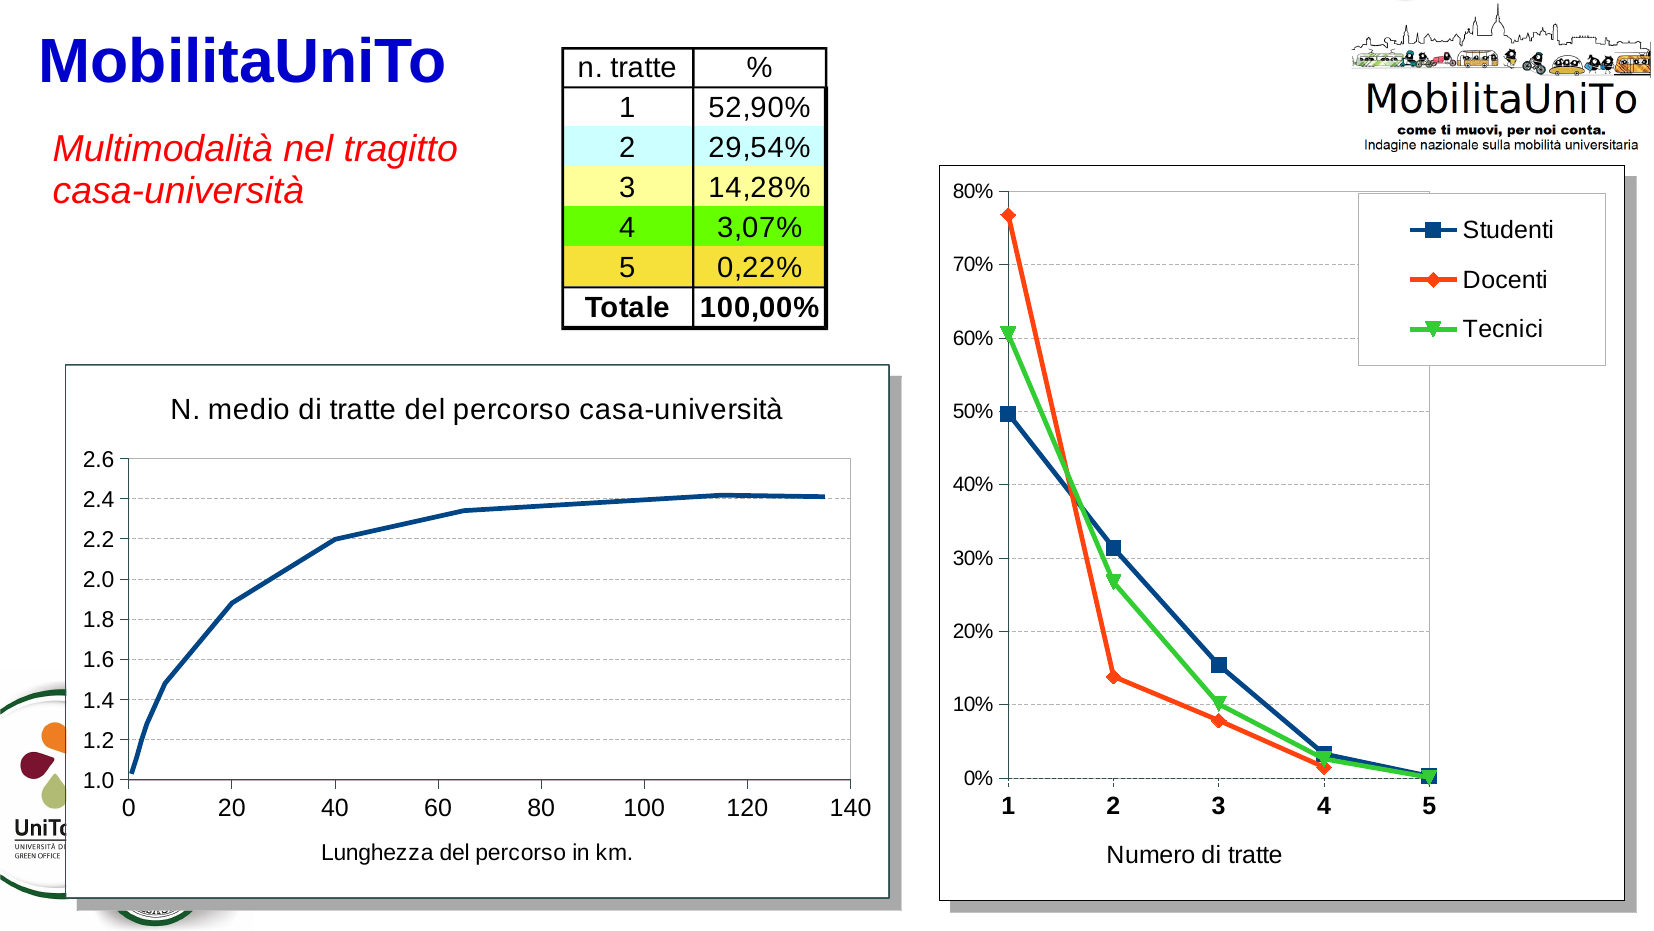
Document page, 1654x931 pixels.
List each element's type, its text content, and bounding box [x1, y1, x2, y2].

chart [939, 165, 1625, 901]
chart [561, 47, 829, 361]
text_box Multimodalità nel tragitto casa-università [37, 120, 485, 219]
picture [1349, 0, 1654, 152]
picture [0, 670, 254, 931]
text_box MobilitaUniTo [23, 18, 471, 103]
chart [66, 365, 889, 898]
